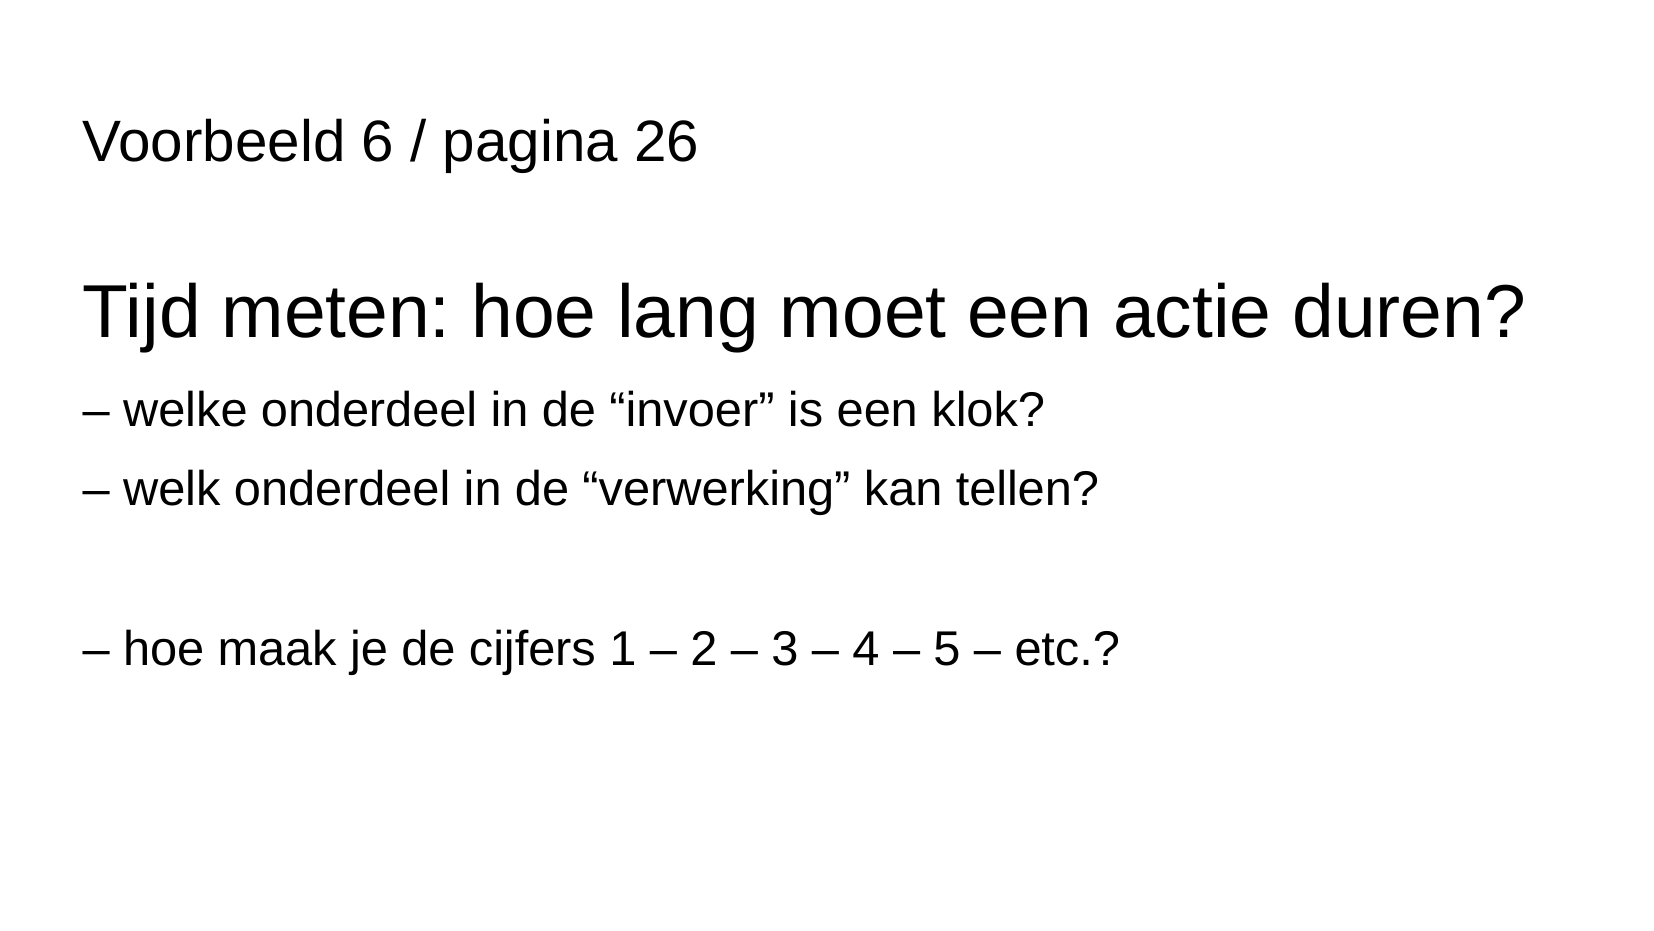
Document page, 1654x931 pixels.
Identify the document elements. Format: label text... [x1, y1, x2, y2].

list – welke onderdeel in de “invoer” is een klok? – welk onderdeel in de “verwerking” kan tellen? – hoe maak je de cijfers 1 – 2 – 3 – 4 – 5 – etc.? [82, 217, 1571, 758]
title Voorbeeld 6 / pagina 26 Tijd meten: hoe lang moet een actie duren? [82, 32, 1571, 217]
